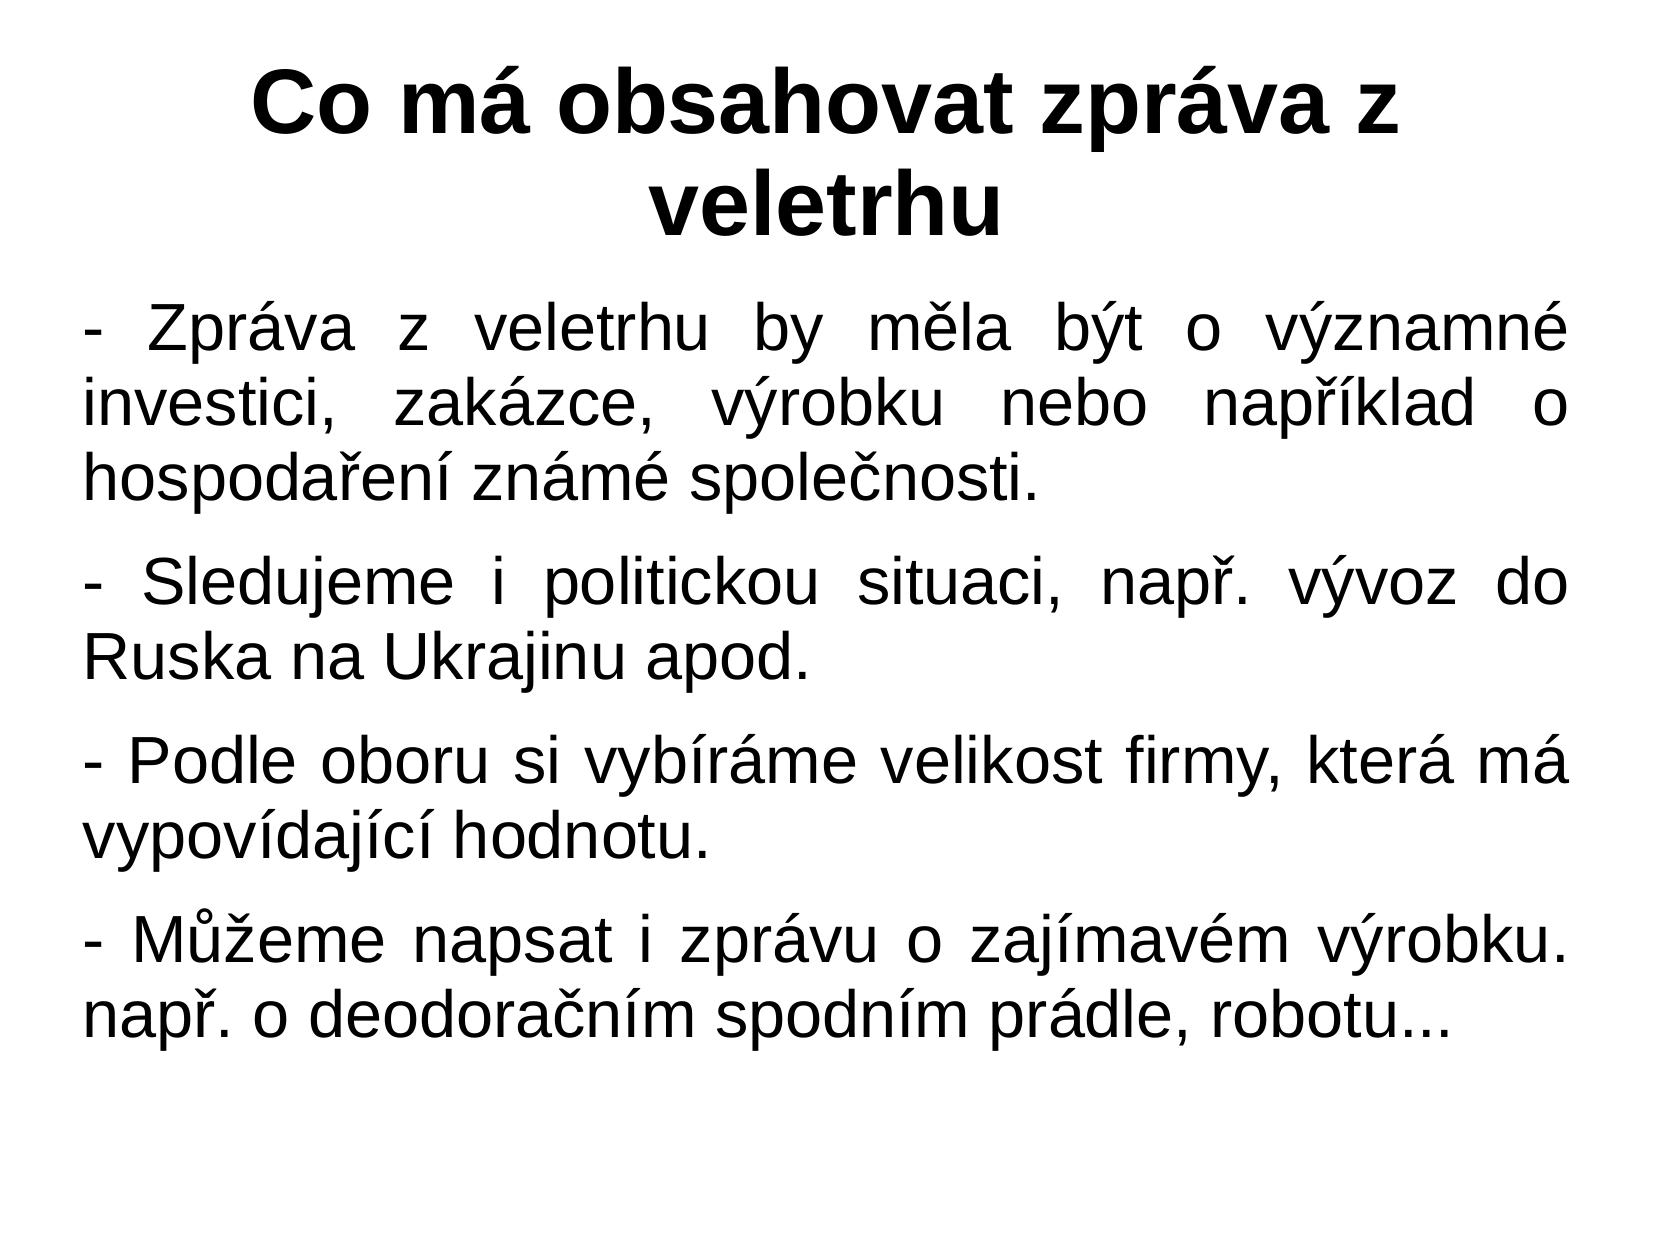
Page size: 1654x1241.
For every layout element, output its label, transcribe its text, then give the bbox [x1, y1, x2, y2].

list - Zpráva z veletrhu by měla být o významné investici, zakázce, výrobku nebo například o hospodaření známé společnosti. - Sledujeme i politickou situaci, např. vývoz do Ruska na Ukrajinu apod. - Podle oboru si vybíráme velikost firmy, která má vypovídající hodnotu. - Můžeme napsat i zprávu o zajímavém výrobku. např. o deodoračním spodním prádle, robotu... [82, 290, 1571, 1109]
title Co má obsahovat zpráva z veletrhu [82, 49, 1571, 257]
